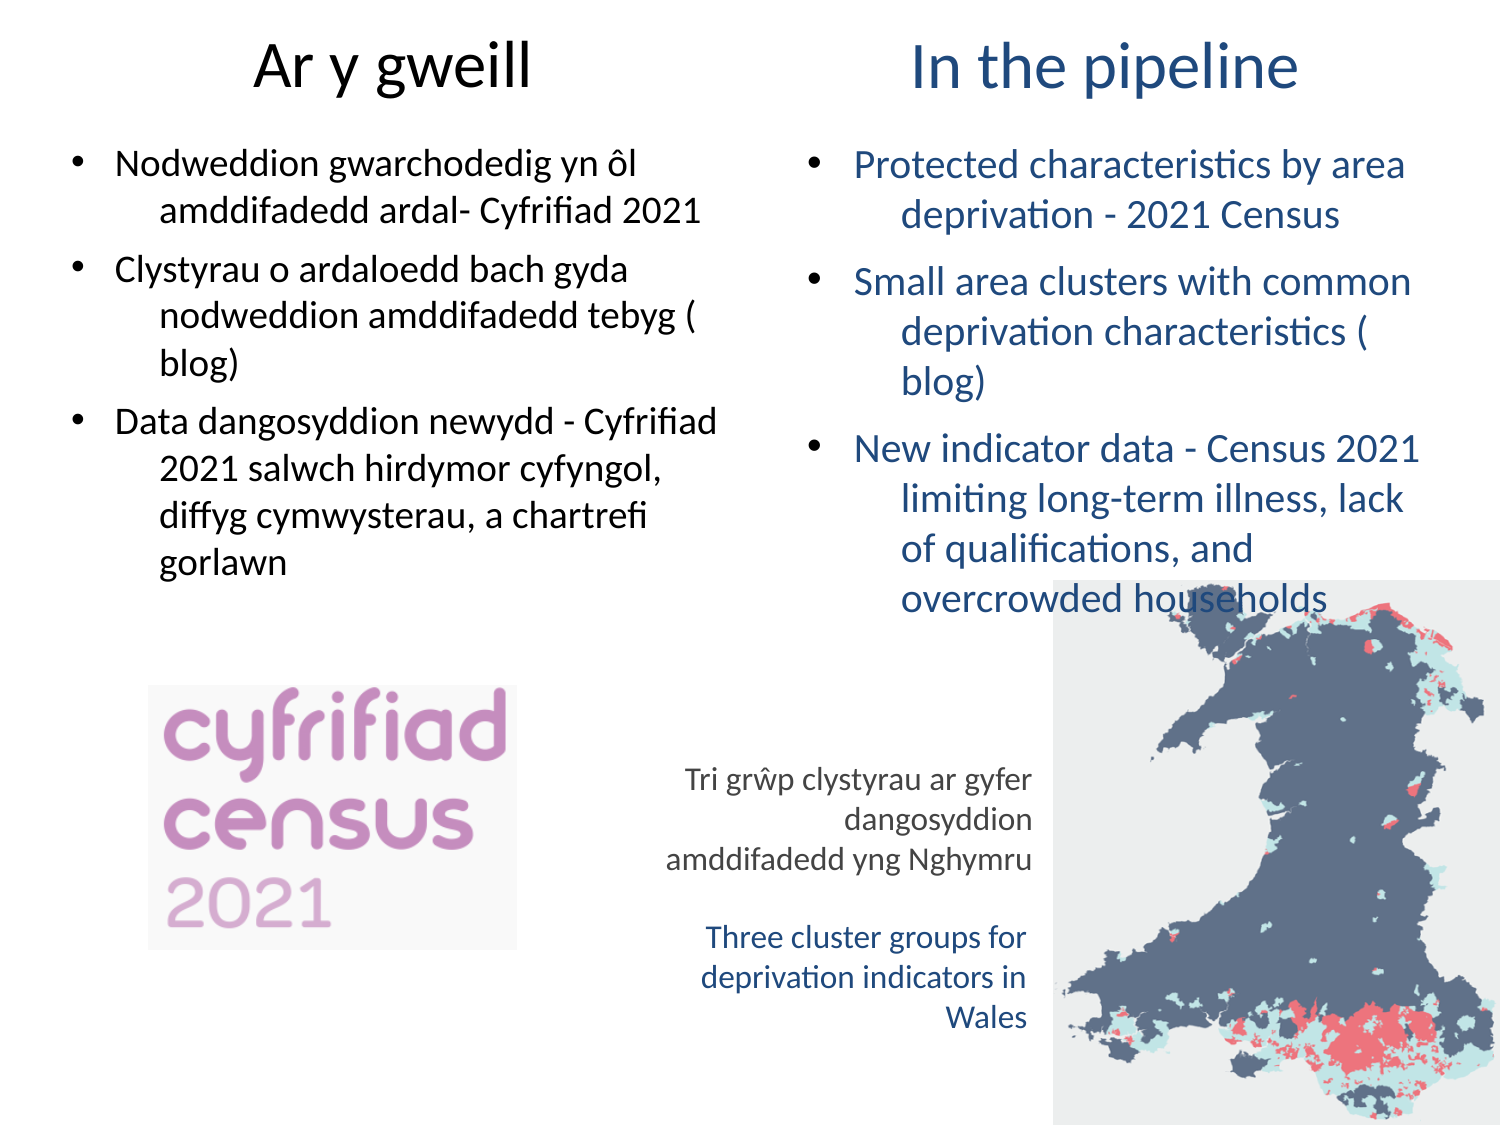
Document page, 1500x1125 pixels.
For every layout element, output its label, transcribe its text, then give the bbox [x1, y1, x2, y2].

text_box Three cluster groups for deprivation indicators in Wales [685, 907, 1054, 1044]
picture [1053, 580, 1500, 1125]
picture [148, 685, 517, 950]
text_box Protected characteristics by area deprivation - 2021 Census Small area clusters with common deprivation characteristics (blog) New indicator data - Census 2021 limiting long-term illness, lack of qualifications, and overcrowded households [792, 129, 1446, 628]
text_box In the pipeline [793, 14, 1417, 109]
list Nodweddion gwarchodedig yn ôl amddifadedd ardal- Cyfrifiad 2021 Clystyrau o ardaloedd bach gyda nodweddion amddifadedd tebyg (blog) Data dangosyddion newydd - Cyfrifiad 2021 salwch hirdymor cyfyngol, diffyg cymwysterau, a chartrefi gorlawn [55, 129, 759, 600]
text_box Ar y gweill [42, 0, 744, 109]
text_box Tri grŵp clystyrau ar gyfer dangosyddion amddifadedd yng Nghymru [650, 749, 1053, 886]
